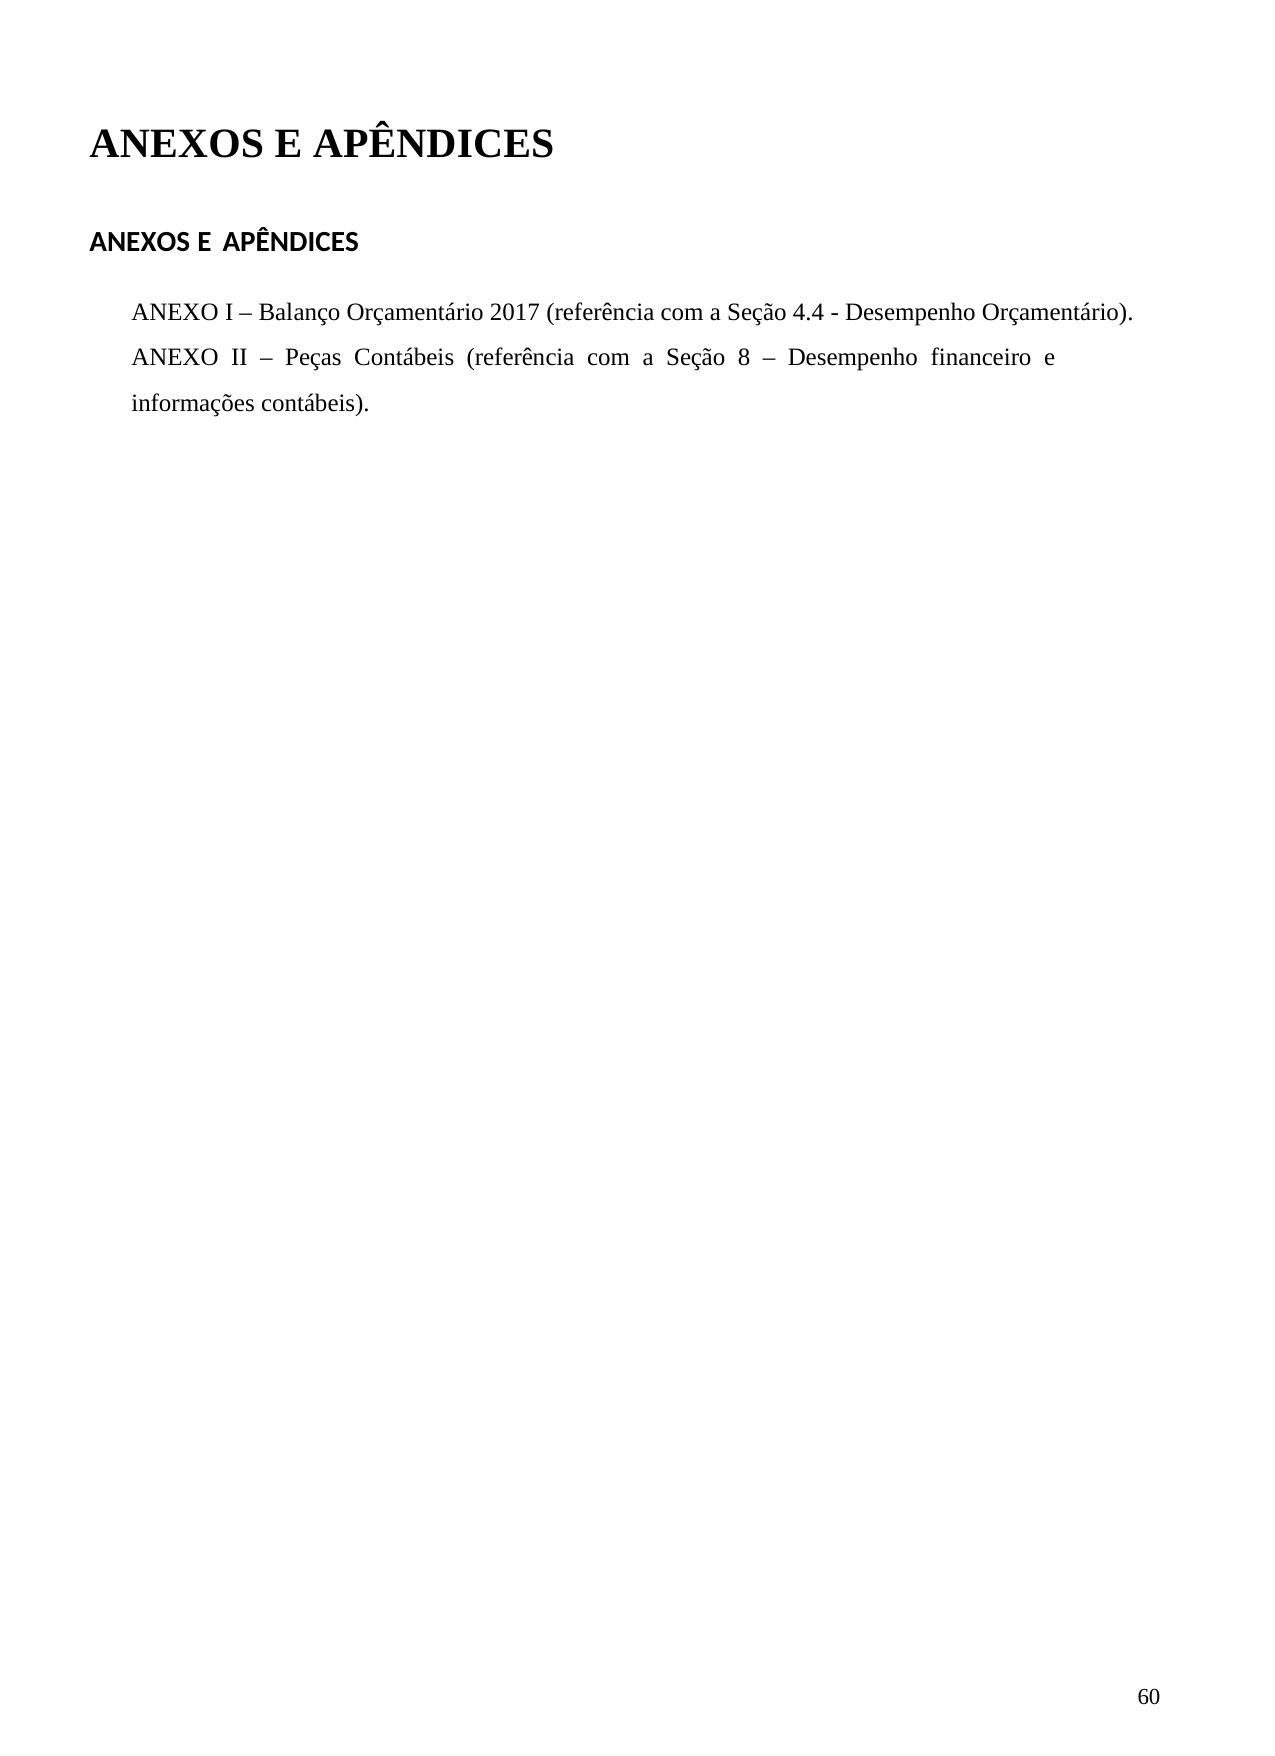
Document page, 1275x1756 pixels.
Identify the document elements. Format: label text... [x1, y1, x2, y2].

text_box ANEXOS E APÊNDICES ANEXOS E APÊNDICES ANEXO I – Balanço Orçamentário 2017 (referência com a Seção 4.4 - Desempenho Orçamentário). ANEXO II – Peças Contábeis (referência com a Seção 8 – Desempenho financeiro e informações contábeis). [87, 115, 1163, 412]
text_box 60 [1135, 1681, 1163, 1709]
